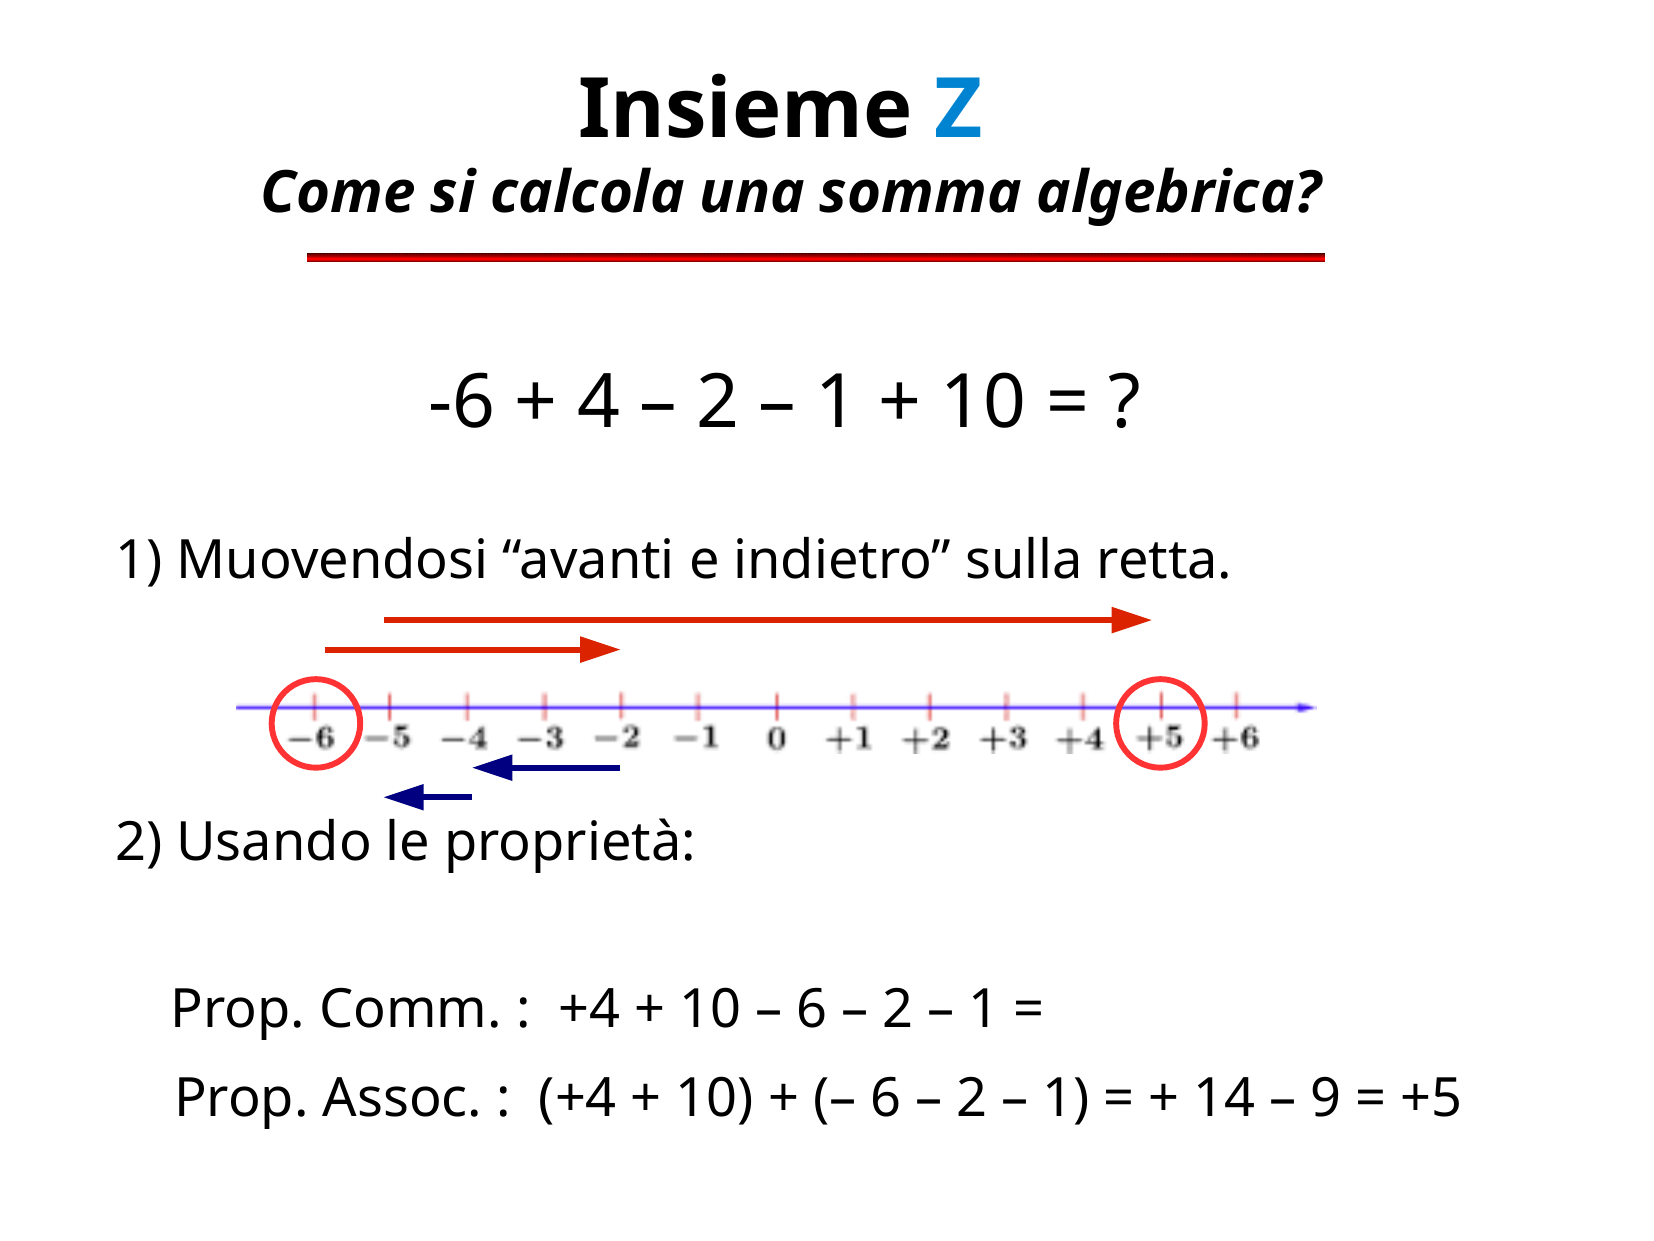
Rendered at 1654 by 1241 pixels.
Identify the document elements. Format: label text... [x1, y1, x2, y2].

text_box 1) Muovendosi “avanti e indietro” sulla retta. [100, 513, 1248, 604]
picture [236, 649, 1317, 754]
title Insieme Z Come si calcola una somma algebrica? [116, 45, 1467, 233]
picture [1120, 683, 1201, 754]
text_box -6 + 4 – 2 – 1 + 10 = ? [413, 265, 1257, 461]
text_box Prop. Assoc. : (+4 + 10) + (– 6 – 2 – 1) = + 14 – 9 = +5 [159, 1051, 1500, 1142]
picture [275, 683, 357, 754]
picture [307, 253, 1325, 262]
text_box 2) Usando le proprietà: [100, 795, 713, 886]
text_box Prop. Comm. : +4 + 10 – 6 – 2 – 1 = [156, 962, 1047, 1053]
